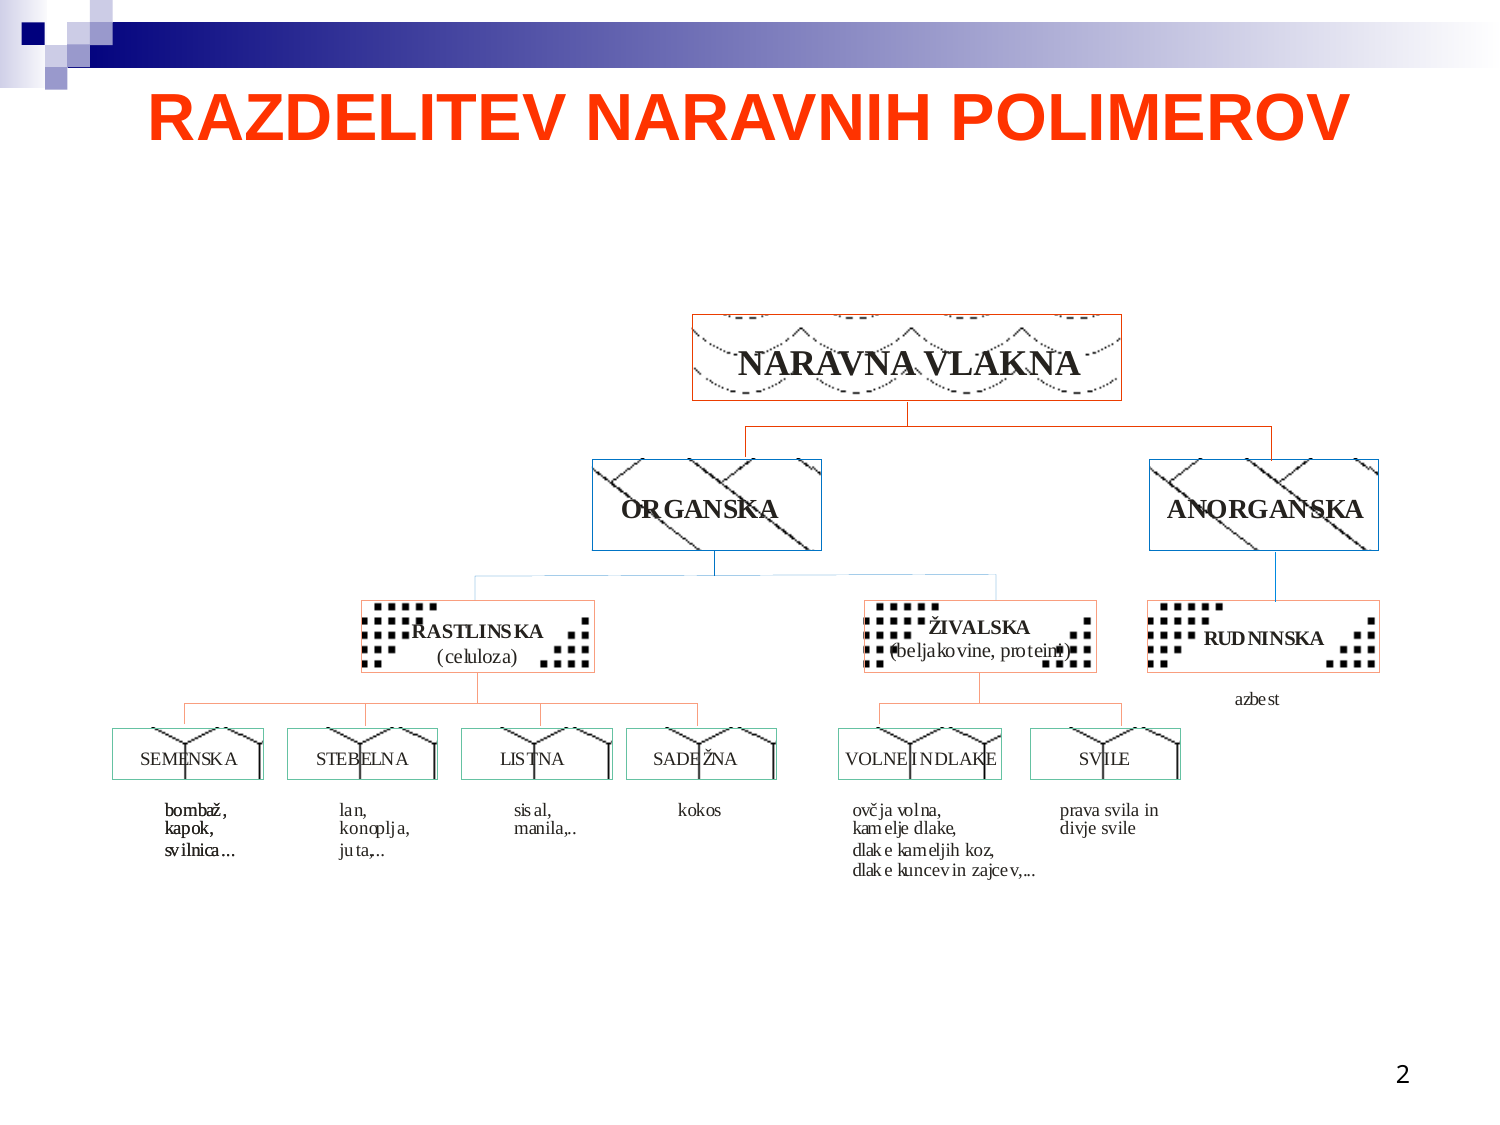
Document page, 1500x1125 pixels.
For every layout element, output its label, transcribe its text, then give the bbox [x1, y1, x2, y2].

list RAZDELITEV NARAVNIH POLIMEROV [0, 66, 1500, 1004]
slide_number <number> [1074, 1025, 1425, 1100]
chart [112, 314, 1384, 886]
picture [110, 312, 1382, 884]
